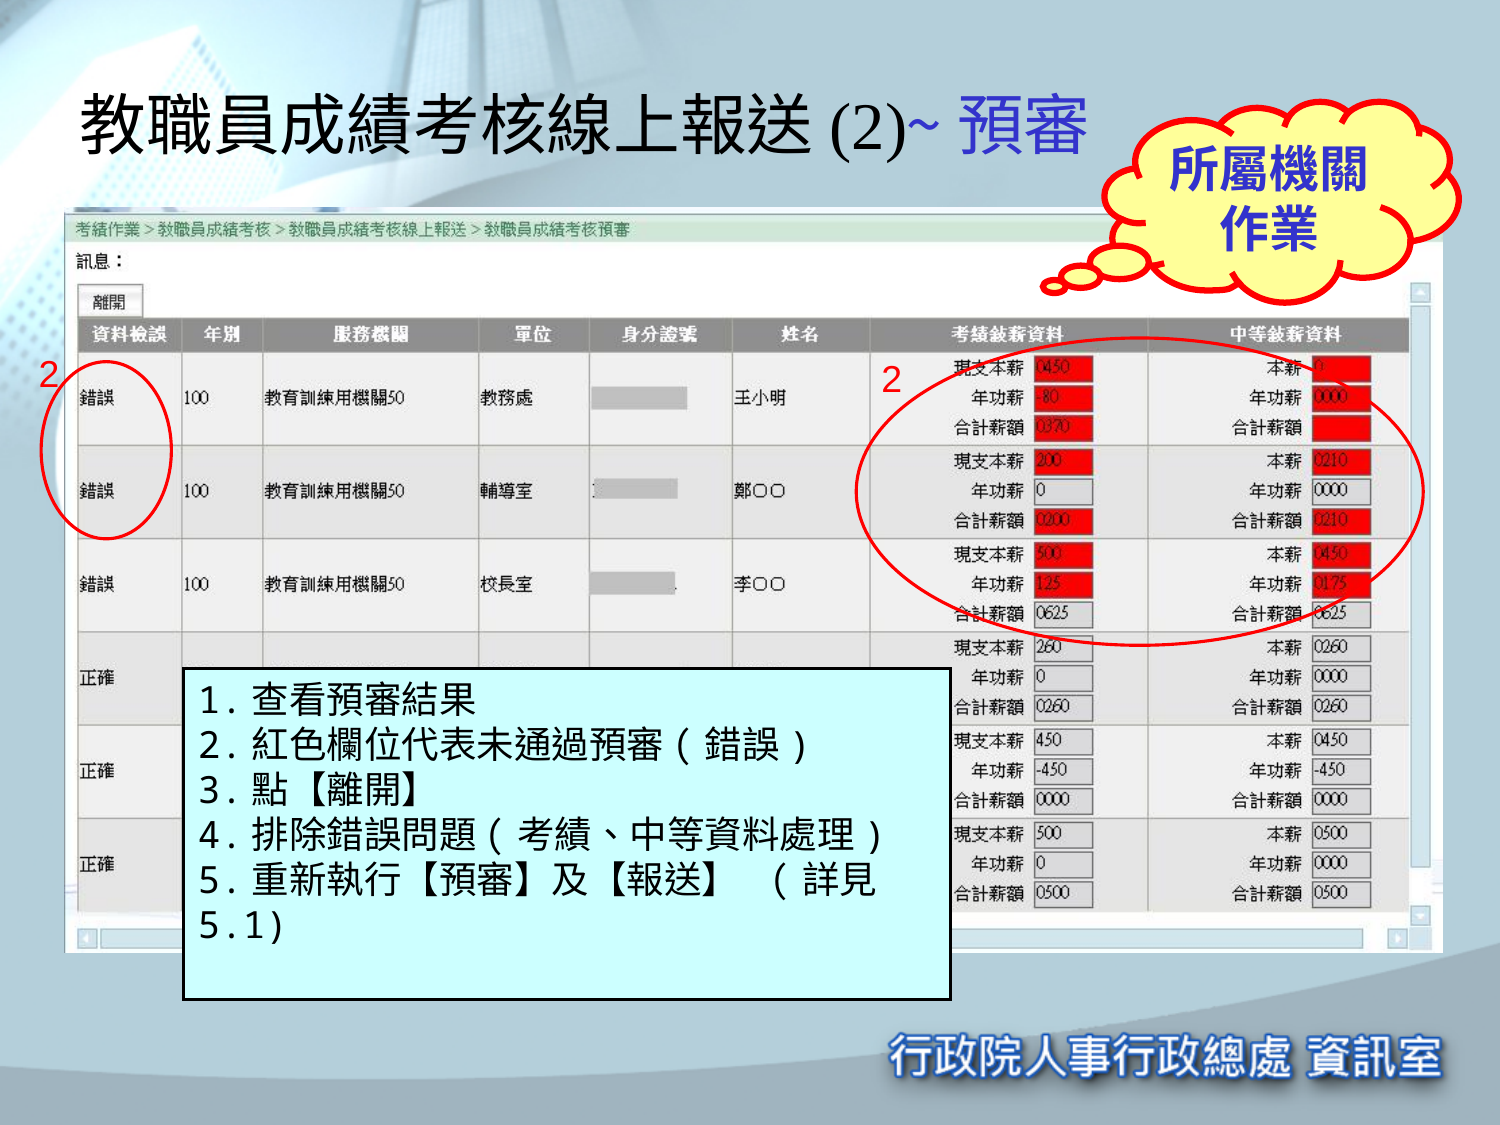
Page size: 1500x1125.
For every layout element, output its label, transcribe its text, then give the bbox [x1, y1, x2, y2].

text_box 2 [25, 349, 73, 396]
text_box 1.查看預審結果 2.紅色欄位代表未通過預審(錯誤) 3.點【離開】 4.排除錯誤問題(考績、中等資料處理) 5.重新執行【預審】及【報送】 (詳見5.1) [183, 668, 951, 1000]
text_box 教職員成績考核線上報送(2)~預審 [64, 66, 1447, 179]
text_box 所屬機關作業 [1042, 101, 1459, 303]
picture [0, 0, 1500, 1125]
text_box 2 [868, 355, 916, 401]
